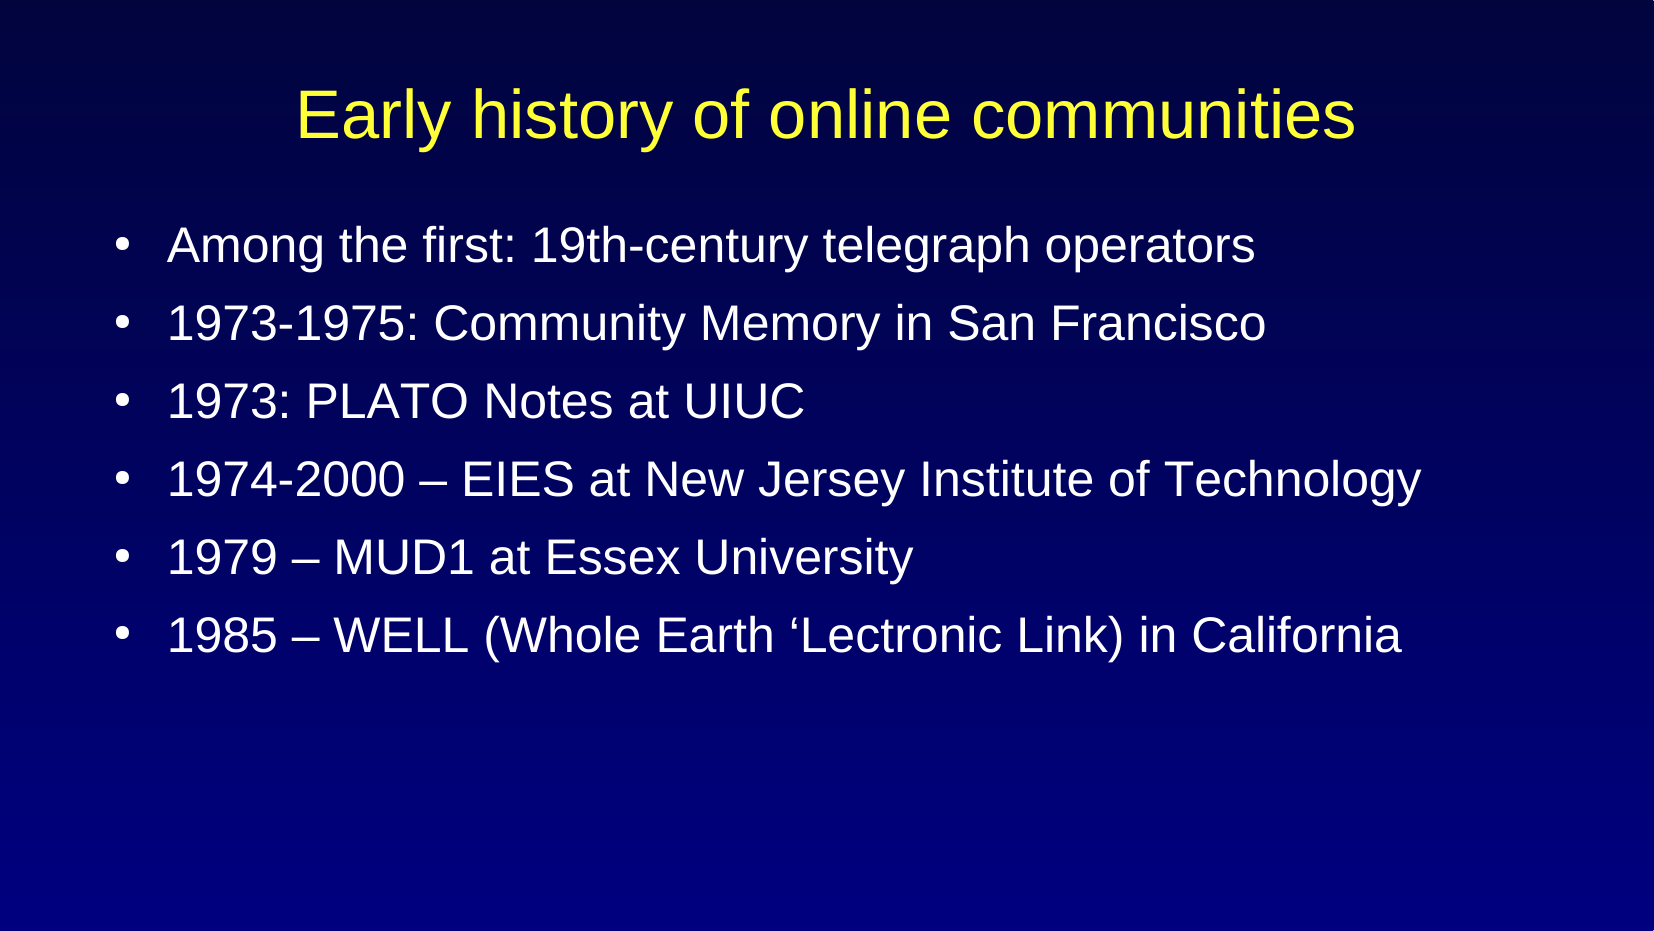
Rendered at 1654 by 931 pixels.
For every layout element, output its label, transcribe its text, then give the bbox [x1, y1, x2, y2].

list Among the first: 19th-century telegraph operators 1973-1975: Community Memory in San Francisco 1973: PLATO Notes at UIUC 1974-2000 – EIES at New Jersey Institute of Technology 1979 – MUD1 at Essex University 1985 – WELL (Whole Earth ‘Lectronic Link) in California [82, 217, 1571, 758]
title Early history of online communities [82, 37, 1571, 193]
